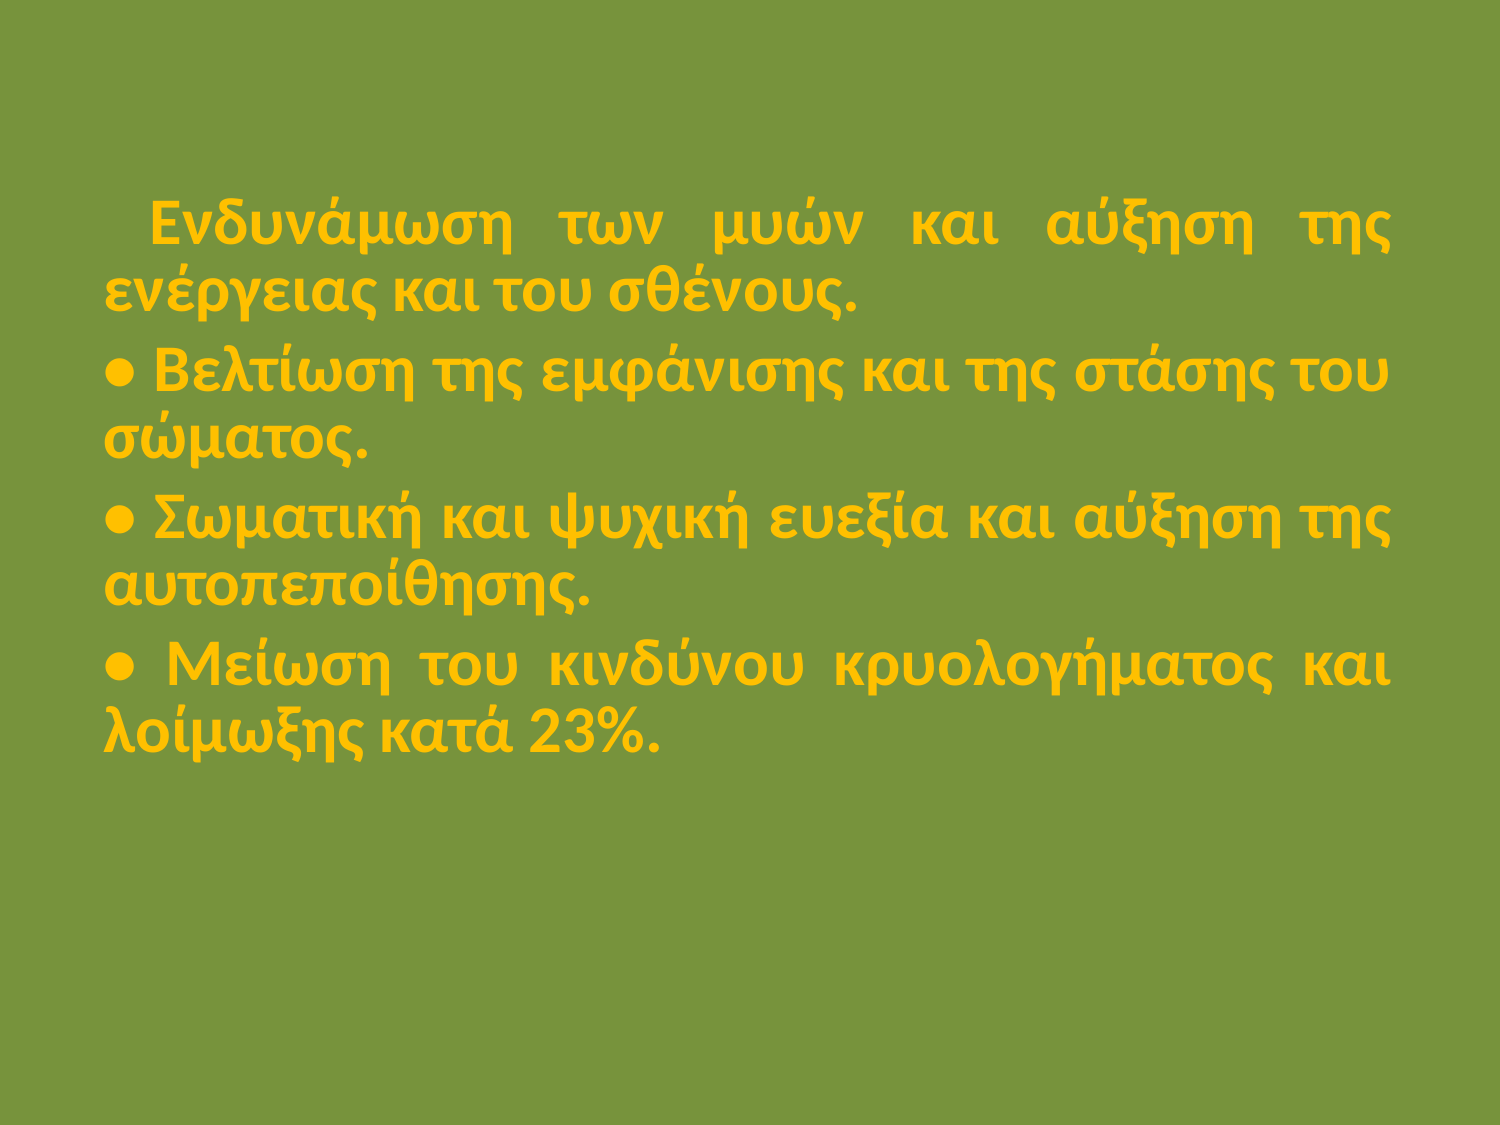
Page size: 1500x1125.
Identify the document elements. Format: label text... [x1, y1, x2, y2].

text_box Ενδυνάμωση των μυών και αύξηση της ενέργειας και του σθένους. • Βελτίωση της εμφάνισης και της στάσης του σώματος. • Σωματική και ψυχική ευεξία και αύξηση της αυτοπεποίθησης. • Μείωση του κινδύνου κρυολογήματος και λοίμωξης κατά 23%. [88, 187, 1418, 1063]
